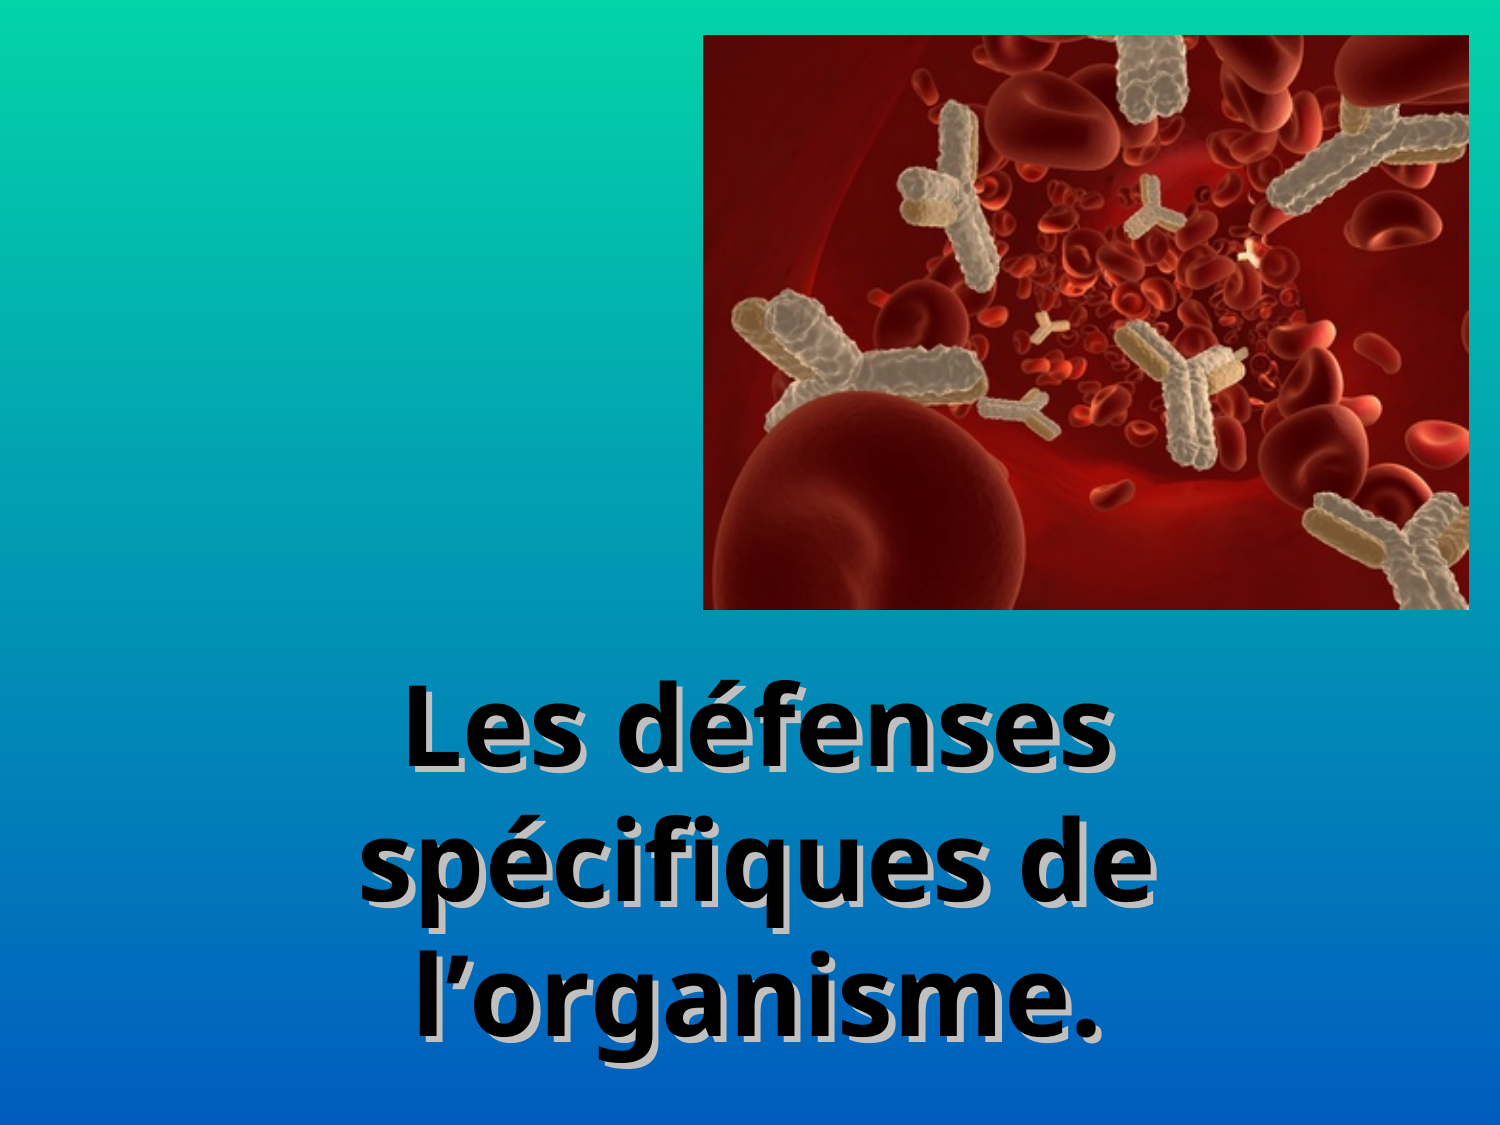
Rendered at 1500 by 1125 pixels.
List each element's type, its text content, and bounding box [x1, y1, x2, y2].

picture [0, 35, 1500, 610]
title Les défenses spécifiques de l’organisme. [82, 656, 1433, 1058]
